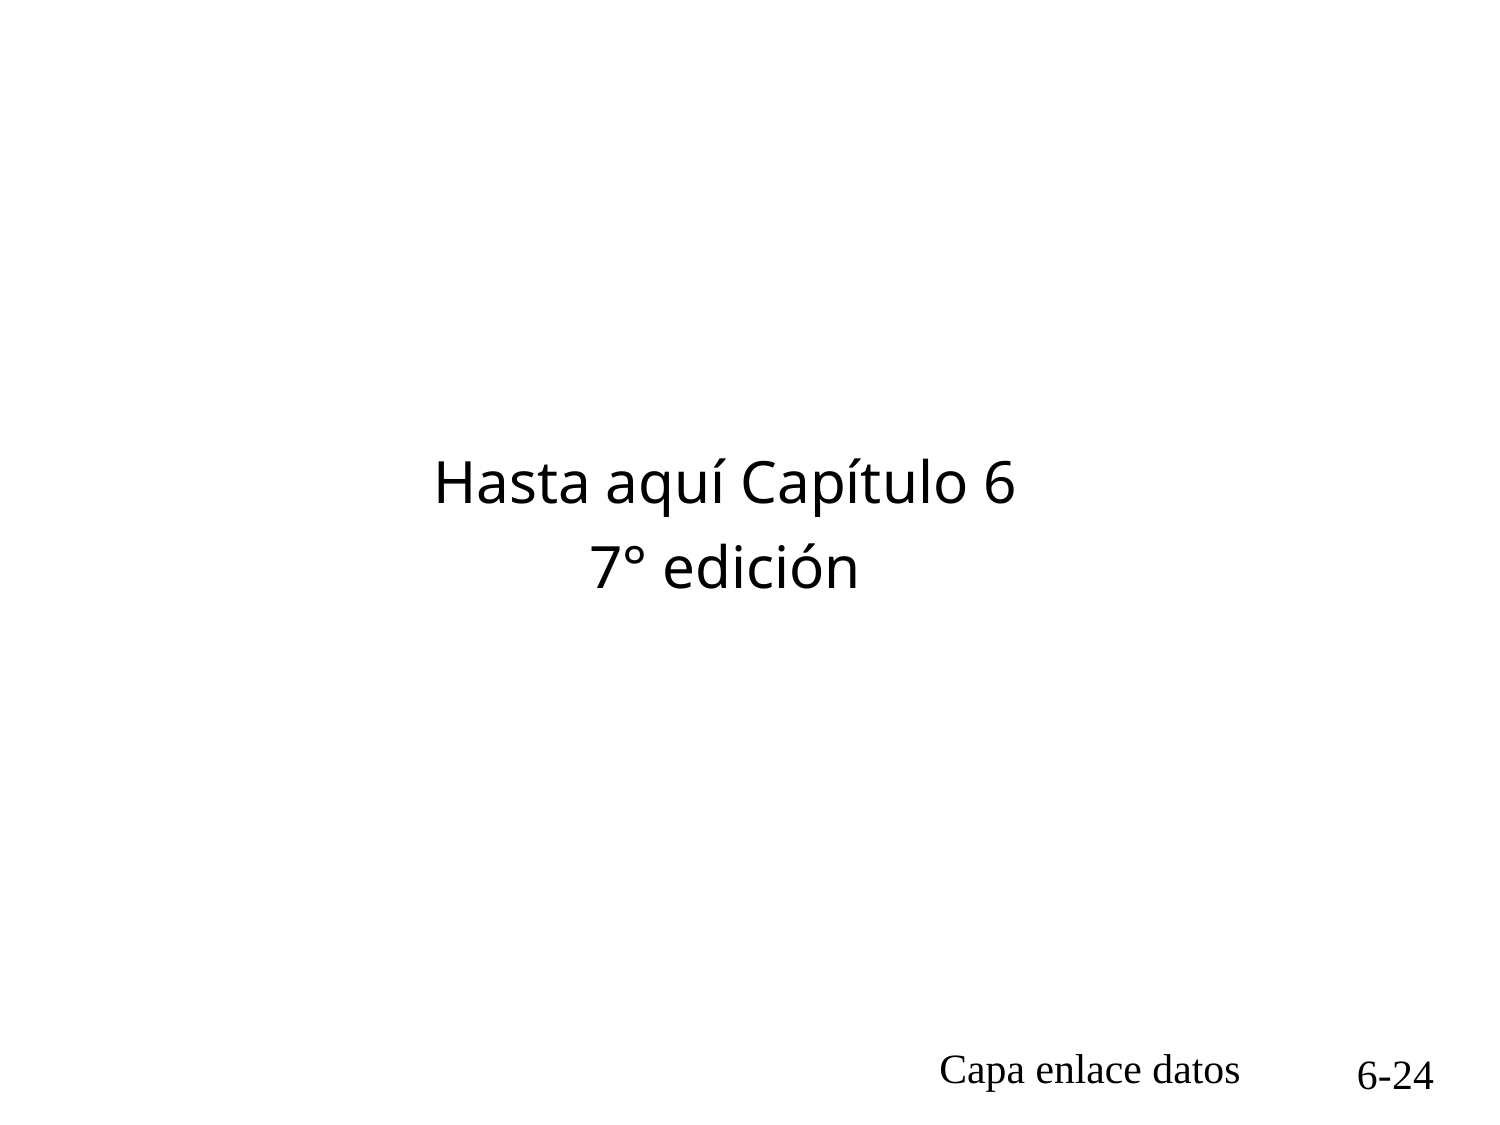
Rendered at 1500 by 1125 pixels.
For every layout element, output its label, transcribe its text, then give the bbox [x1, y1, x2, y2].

subtitle Hasta aquí Capítulo 6 7° edición [87, 23, 1363, 1023]
